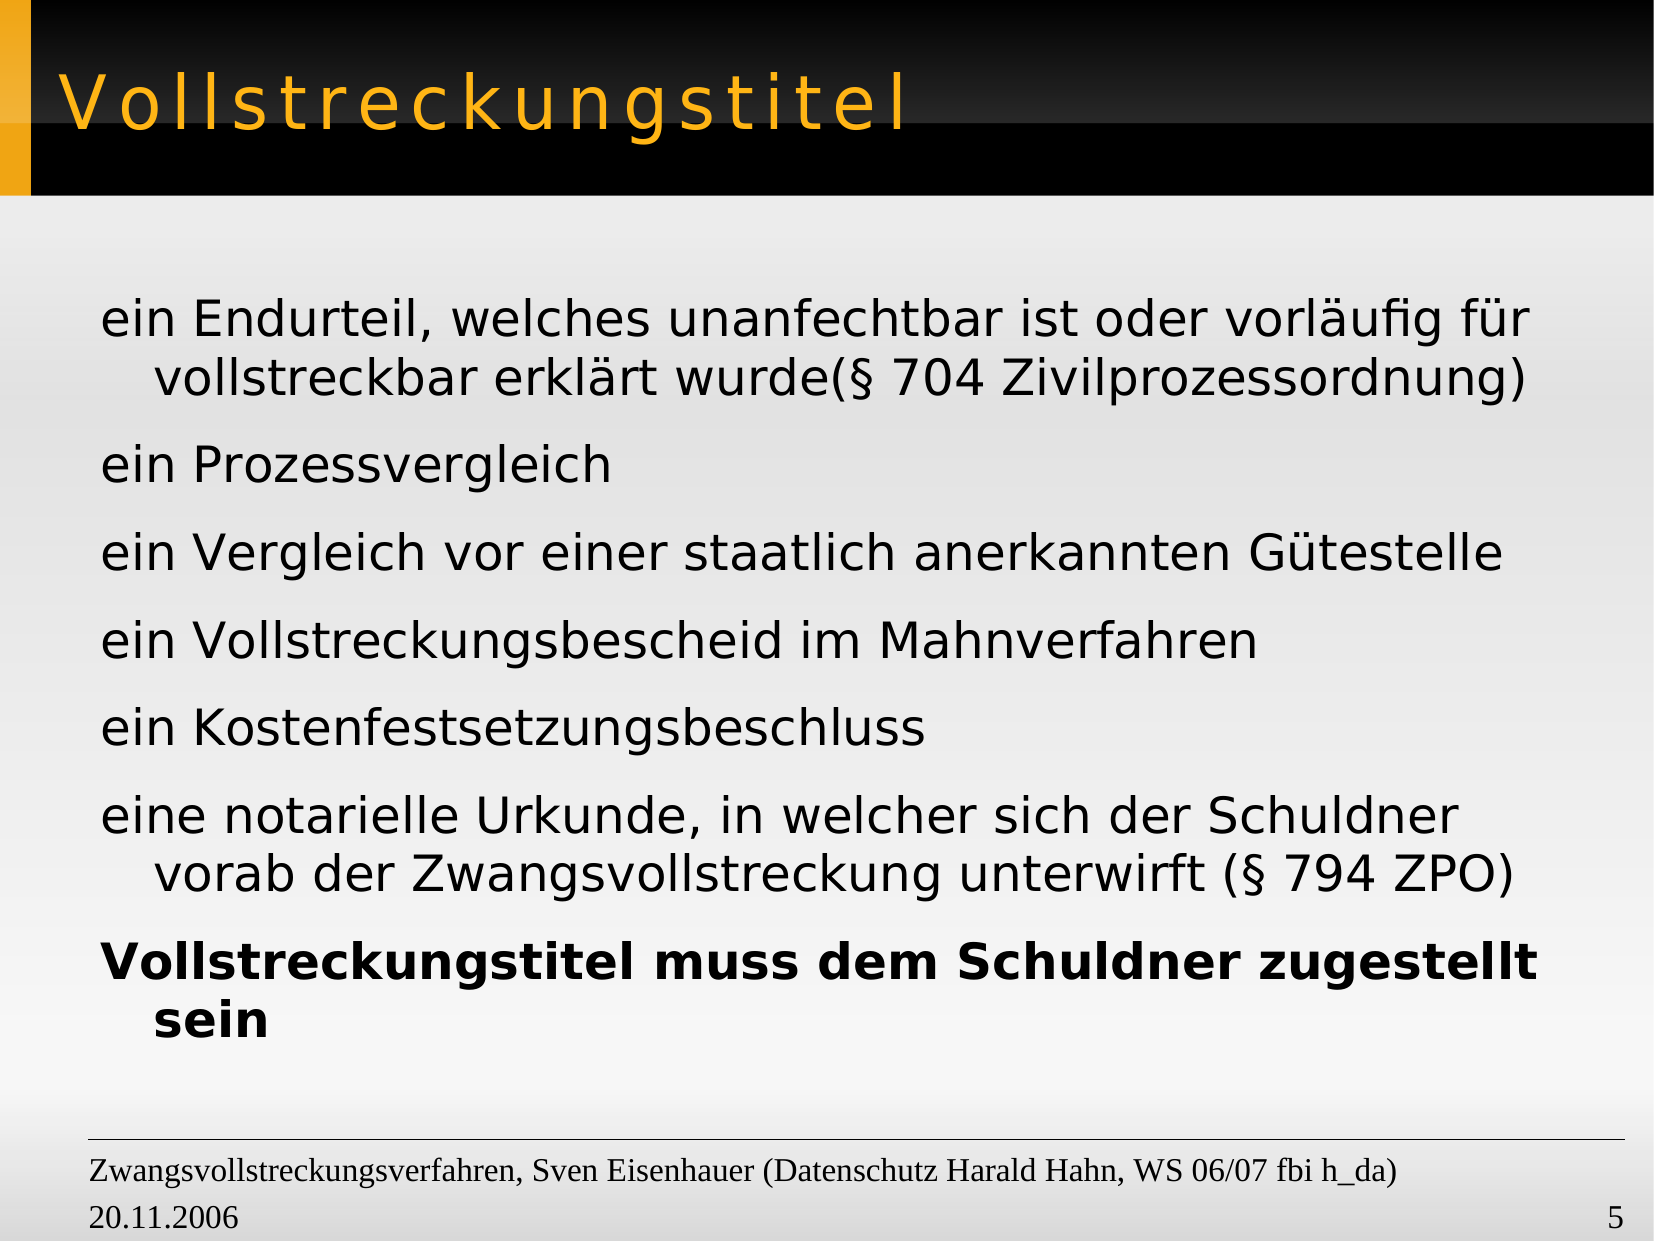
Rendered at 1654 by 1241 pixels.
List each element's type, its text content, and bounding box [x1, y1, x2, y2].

list ein Endurteil, welches unanfechtbar ist oder vorläufig für vollstreckbar erklärt wurde(§ 704 Zivilprozessordnung) ein Prozessvergleich ein Vergleich vor einer staatlich anerkannten Gütestelle ein Vollstreckungsbescheid im Mahnverfahren ein Kostenfestsetzungsbeschluss eine notarielle Urkunde, in welcher sich der Schuldner vorab der Zwangsvollstreckung unterwirft (§ 794 ZPO) Vollstreckungstitel muss dem Schuldner zugestellt sein [82, 290, 1571, 1094]
picture [0, 0, 1654, 1241]
title Vollstreckungstitel [59, 36, 1270, 171]
